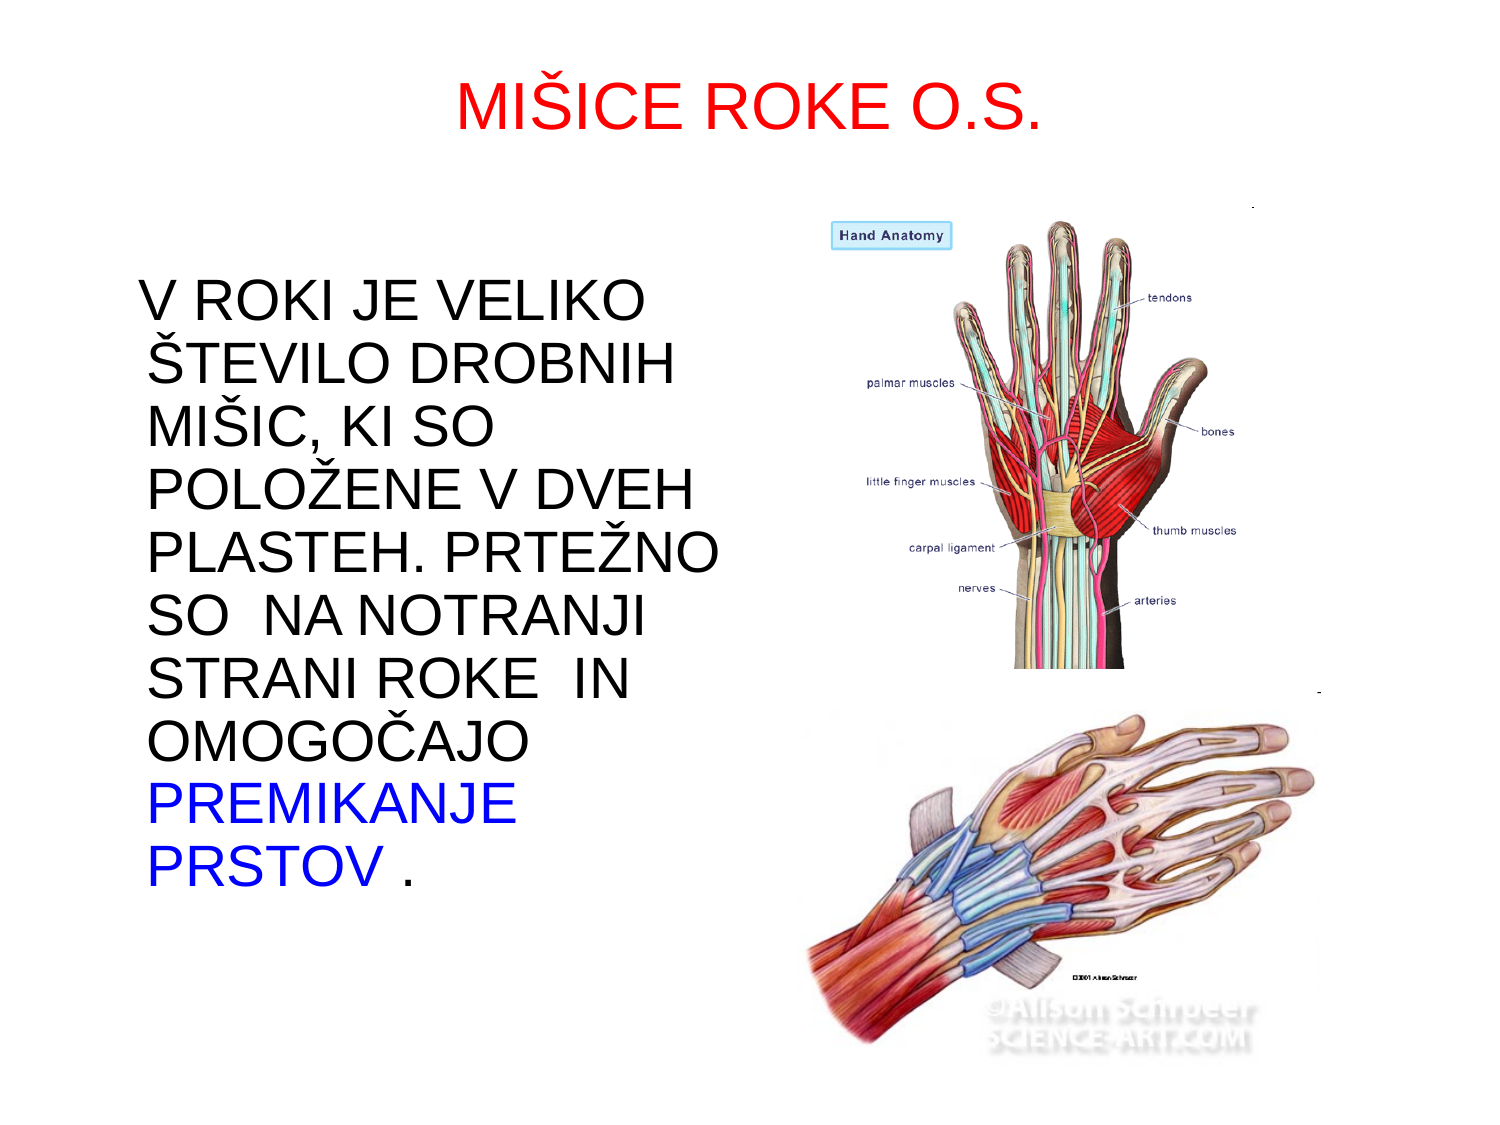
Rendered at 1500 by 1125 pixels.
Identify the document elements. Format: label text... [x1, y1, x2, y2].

list V ROKI JE VELIKO ŠTEVILO DROBNIH MIŠIC, KI SO POLOŽENE V DVEH PLASTEH. PRTEŽNO SO NA NOTRANJI STRANI ROKE IN OMOGOČAJO PREMIKANJE PRSTOV . [75, 262, 738, 1005]
title MIŠICE ROKE O.S. [75, 45, 1425, 161]
picture [820, 207, 1254, 669]
picture [797, 692, 1321, 1078]
